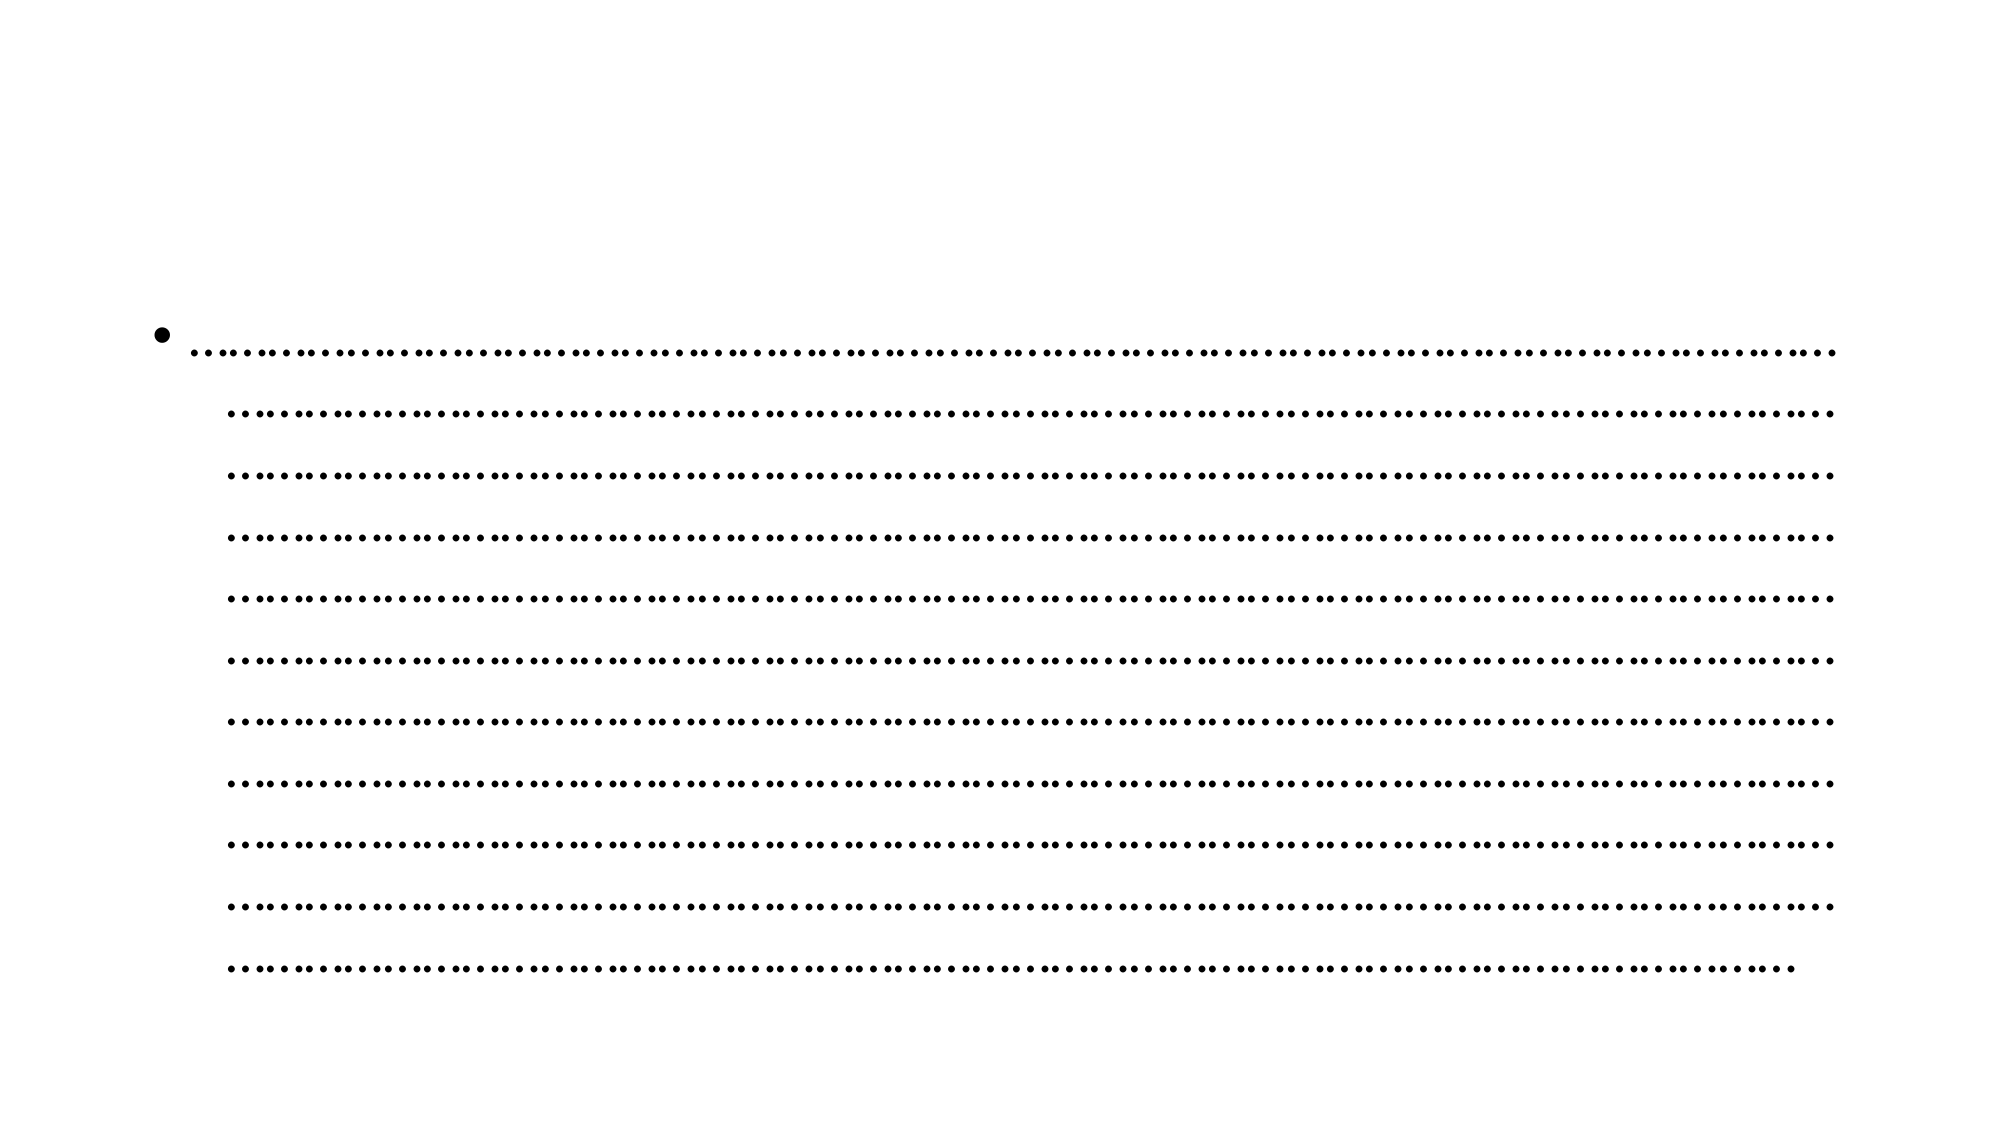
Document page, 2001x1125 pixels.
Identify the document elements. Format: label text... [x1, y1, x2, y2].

list ………………………………………………………………………………………………………………………………………………………………………………………………………………………………………………………………………………………………………………………………………………………………………………………………………………………………………………………………………………………………………………………………………………………………………………………………………………………………………………………………………………………………………………………………………………………………………………………………………………………………………………………………………………………………………………………………………………………………………………………………………………………………………………………………………………………………………………………………………………………………………………………………………………………………………………… [137, 299, 1863, 1014]
